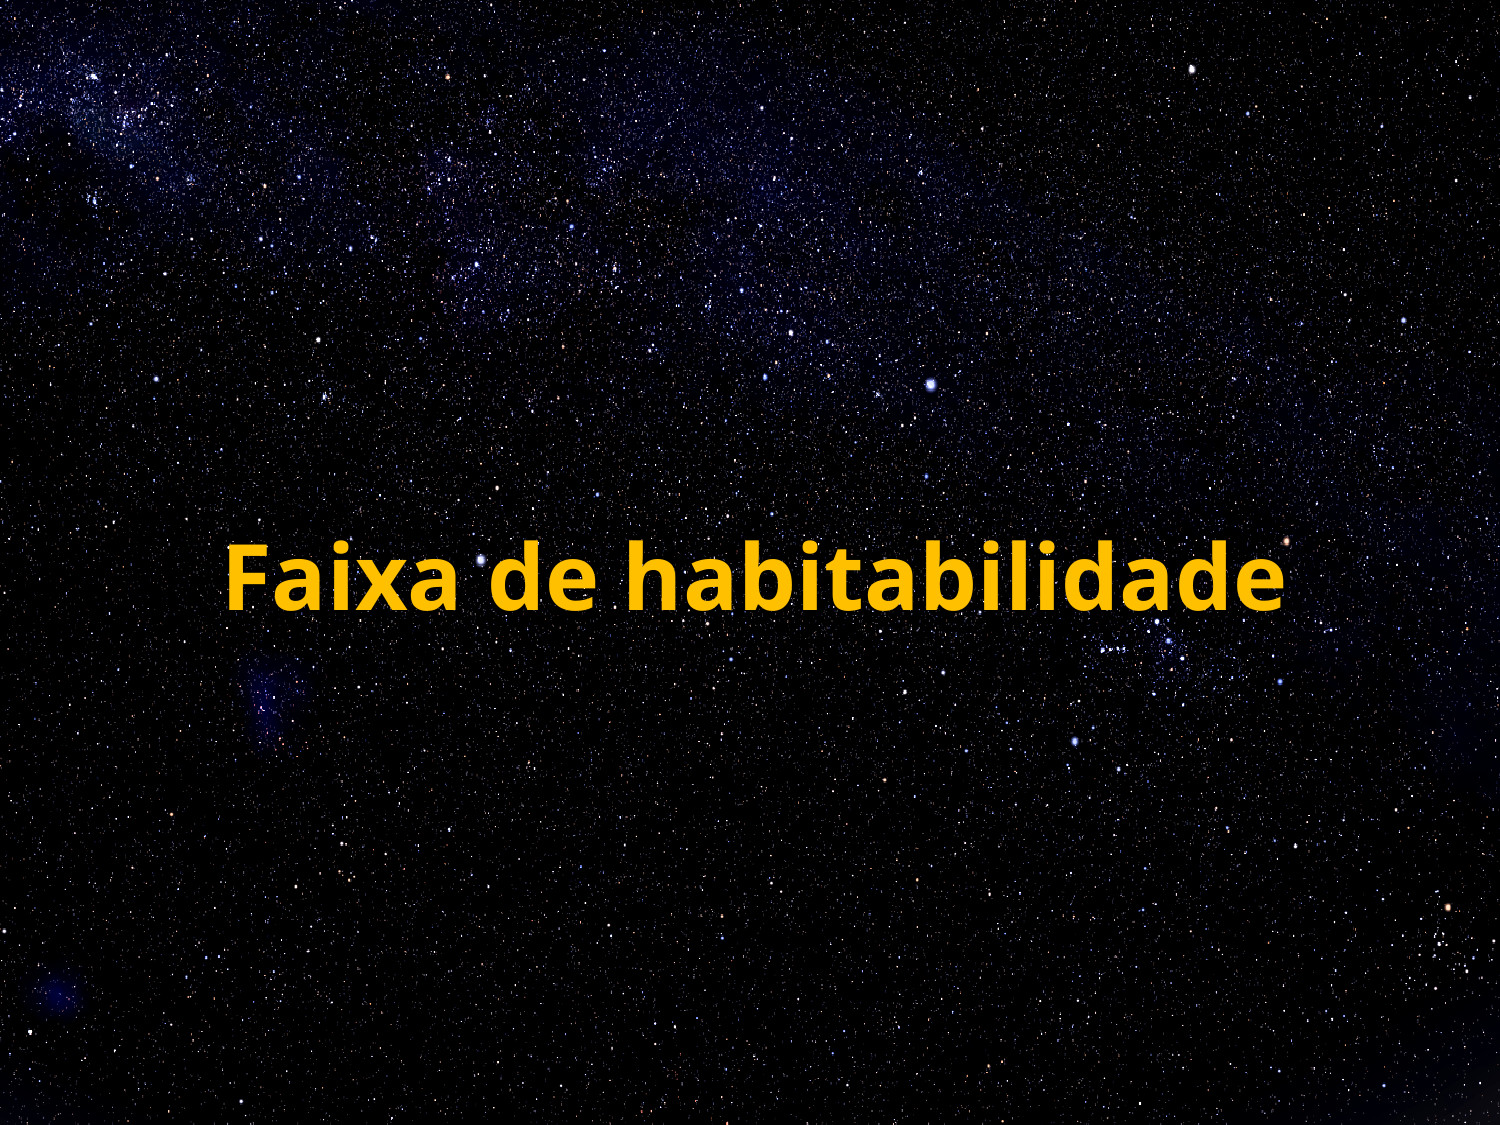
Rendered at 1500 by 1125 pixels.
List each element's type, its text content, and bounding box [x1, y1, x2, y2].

picture [0, 0, 1500, 1125]
title Faixa de habitabilidade [117, 433, 1393, 715]
